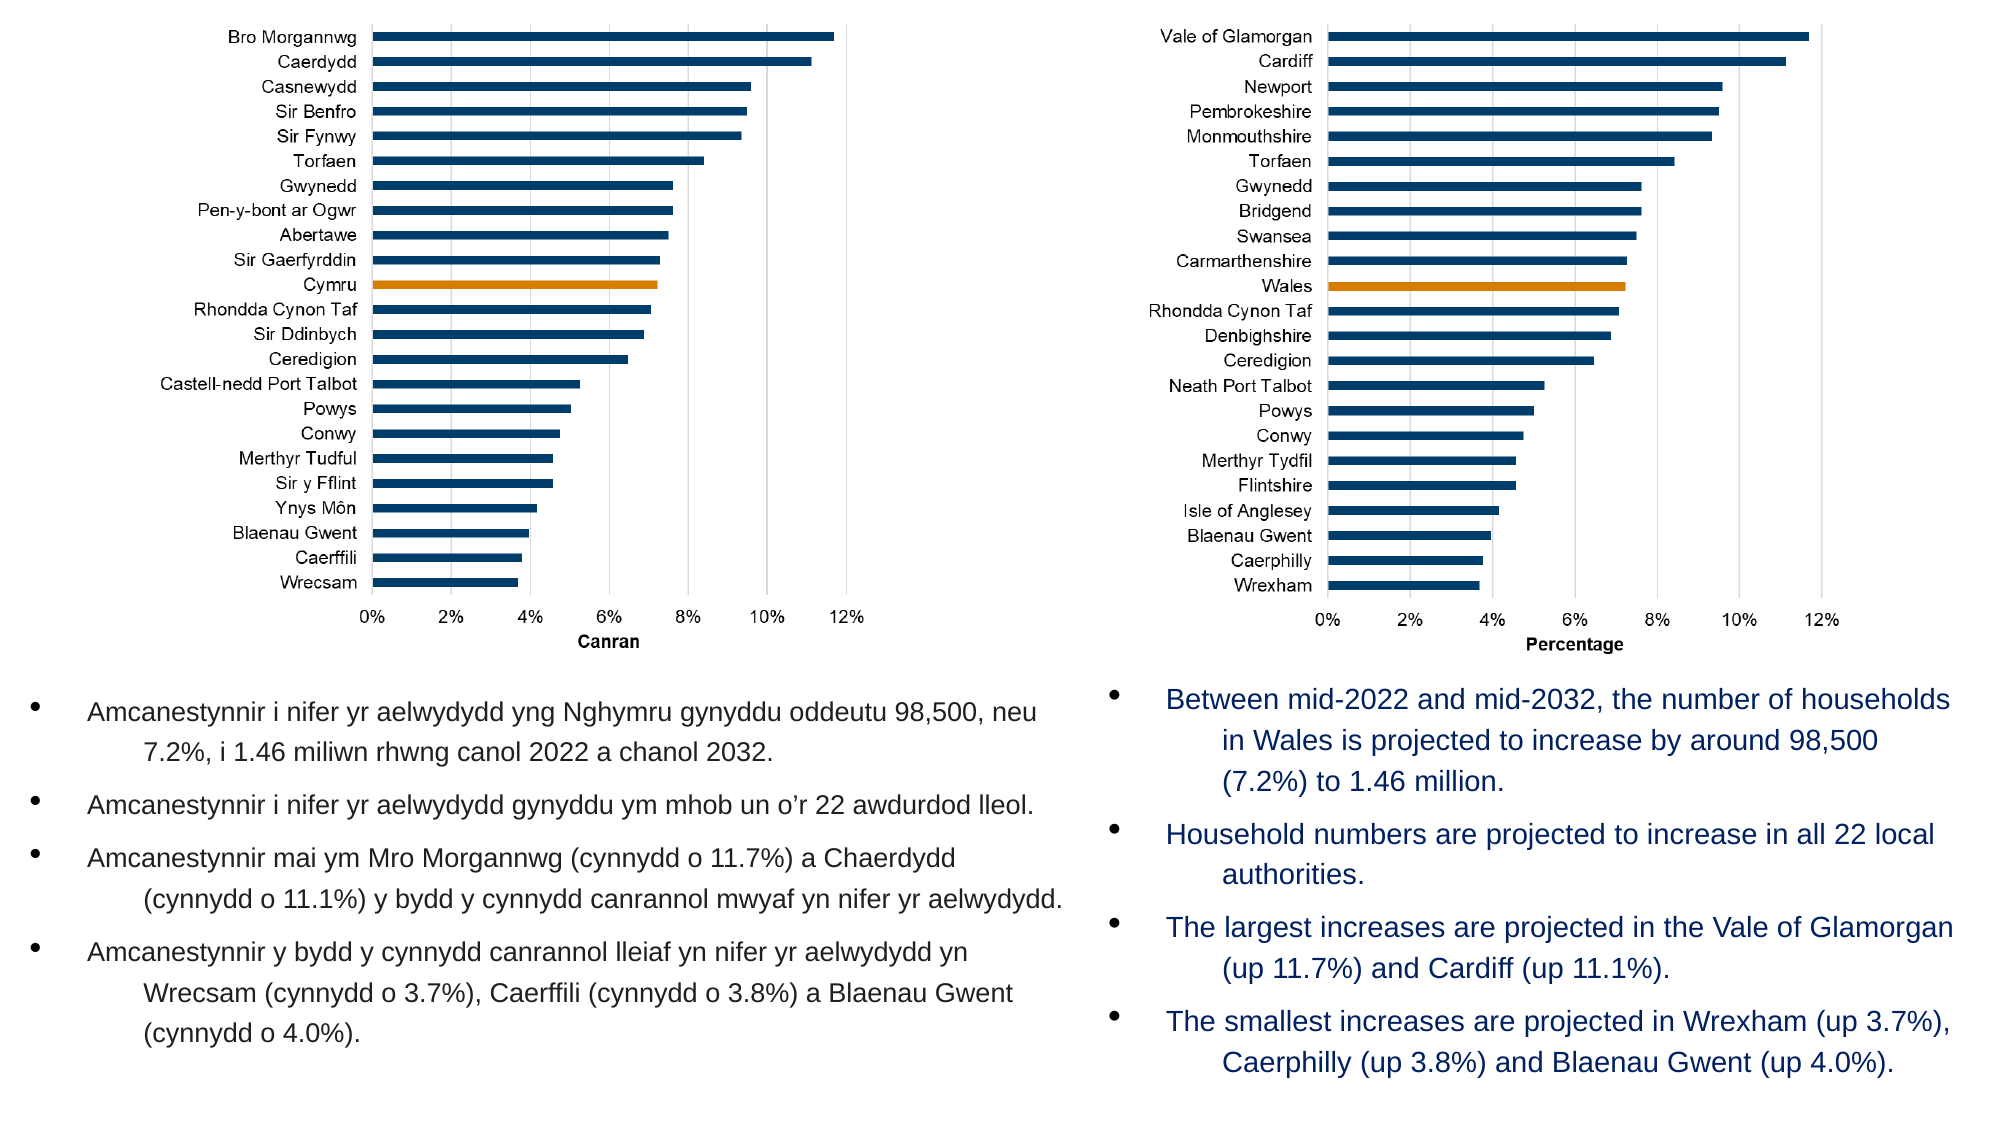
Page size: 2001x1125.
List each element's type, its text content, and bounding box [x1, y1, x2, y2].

text_box Amcanestynnir i nifer yr aelwydydd yng Nghymru gynyddu oddeutu 98,500, neu 7.2%, i 1.46 miliwn rhwng canol 2022 a chanol 2032. Amcanestynnir i nifer yr aelwydydd gynyddu ym mhob un o’r 22 awdurdod lleol. Amcanestynnir mai ym Mro Morgannwg (cynnydd o 11.7%) a Chaerdydd (cynnydd o 11.1%) y bydd y cynnydd canrannol mwyaf yn nifer yr aelwydydd. Amcanestynnir y bydd y cynnydd canrannol lleiaf yn nifer yr aelwydydd yn Wrecsam (cynnydd o 3.7%), Caerffili (cynnydd o 3.8%) a Blaenau Gwent (cynnydd o 4.0%). [15, 678, 1083, 1095]
picture [129, 10, 887, 660]
list Between mid-2022 and mid-2032, the number of households in Wales is projected to increase by around 98,500 (7.2%) to 1.46 million. Household numbers are projected to increase in all 22 local authorities. The largest increases are projected in the Vale of Glamorgan (up 11.7%) and Cardiff (up 11.1%). The smallest increases are projected in Wrexham (up 3.7%), Caerphilly (up 3.8%) and Blaenau Gwent (up 4.0%). [1094, 667, 1985, 1115]
picture [1113, 10, 1871, 660]
